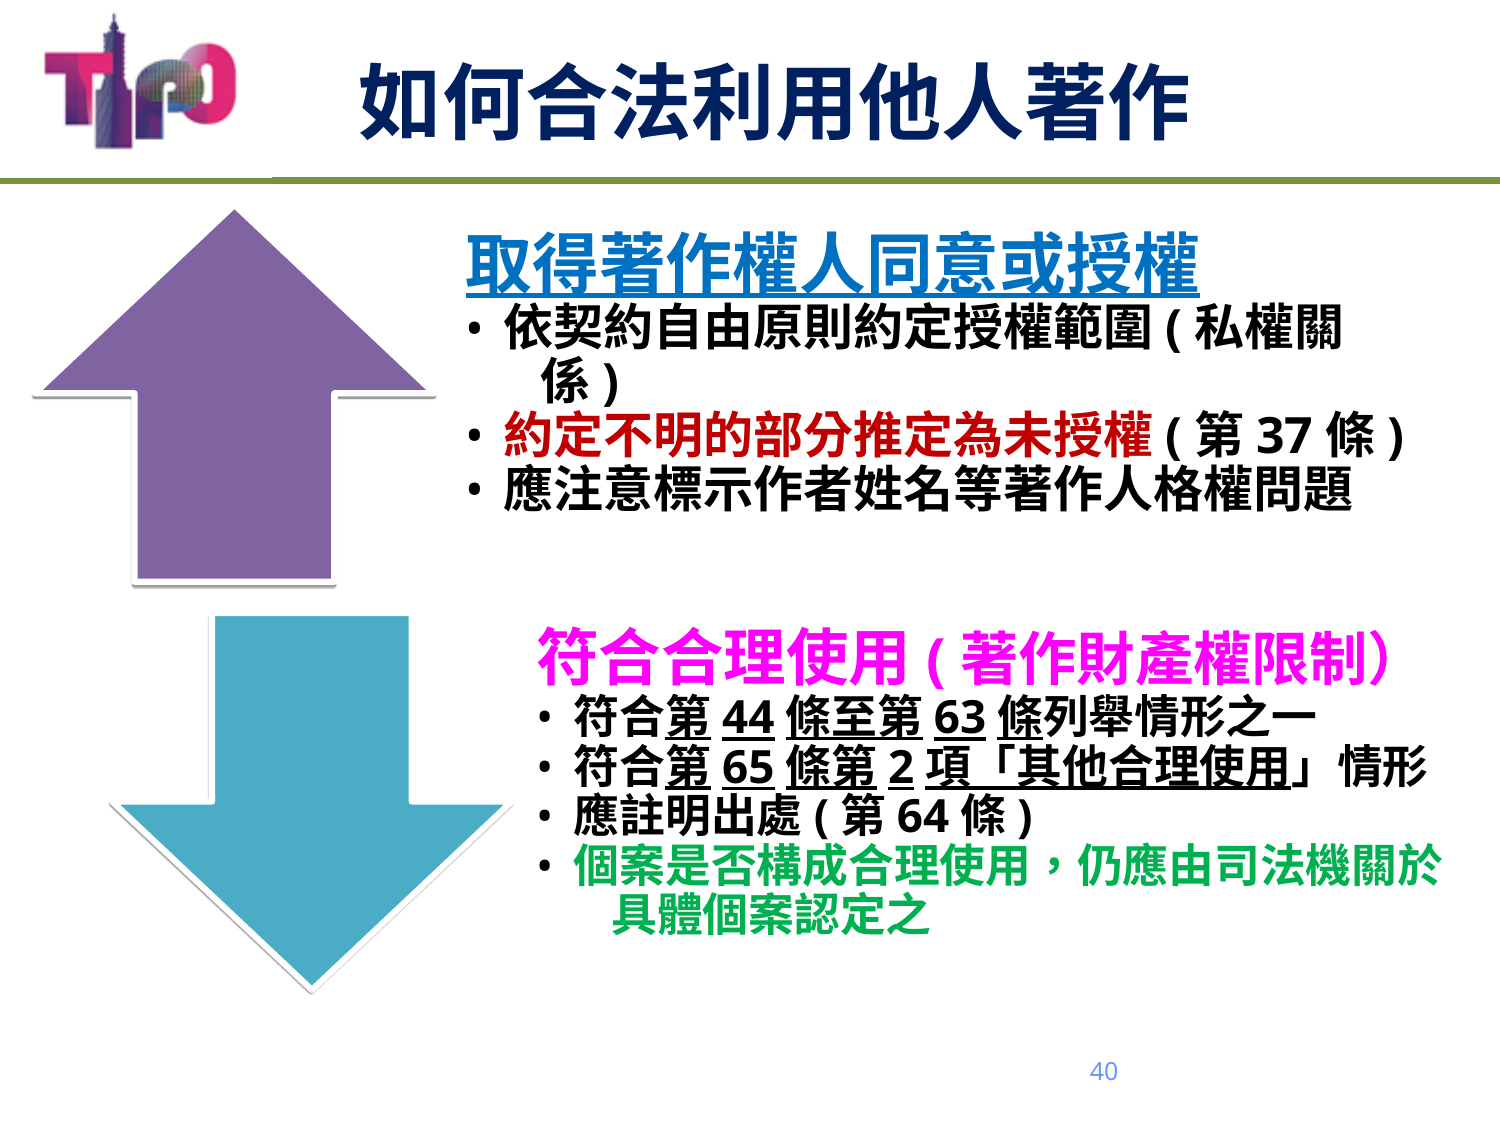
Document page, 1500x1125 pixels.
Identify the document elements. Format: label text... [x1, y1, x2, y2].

title 如何合法利用他人著作 [100, 42, 1451, 176]
text_box 取得著作權人同意或授權 依契約自由原則約定授權範圍(私權關係) 約定不明的部分推定為未授權(第37條) 應注意標示作者姓名等著作人格權問題 [428, 204, 1443, 582]
text_box [112, 613, 501, 990]
text_box [34, 204, 428, 582]
text_box 40 [1074, 1042, 1426, 1103]
text_box 符合合理使用(著作財產權限制） 符合第44條至第63條列舉情形之一 符合第65條第2項「其他合理使用」情形 應註明出處(第64條) 個案是否構成合理使用，仍應由司法機關於具體個案認定之 [501, 583, 1488, 1021]
